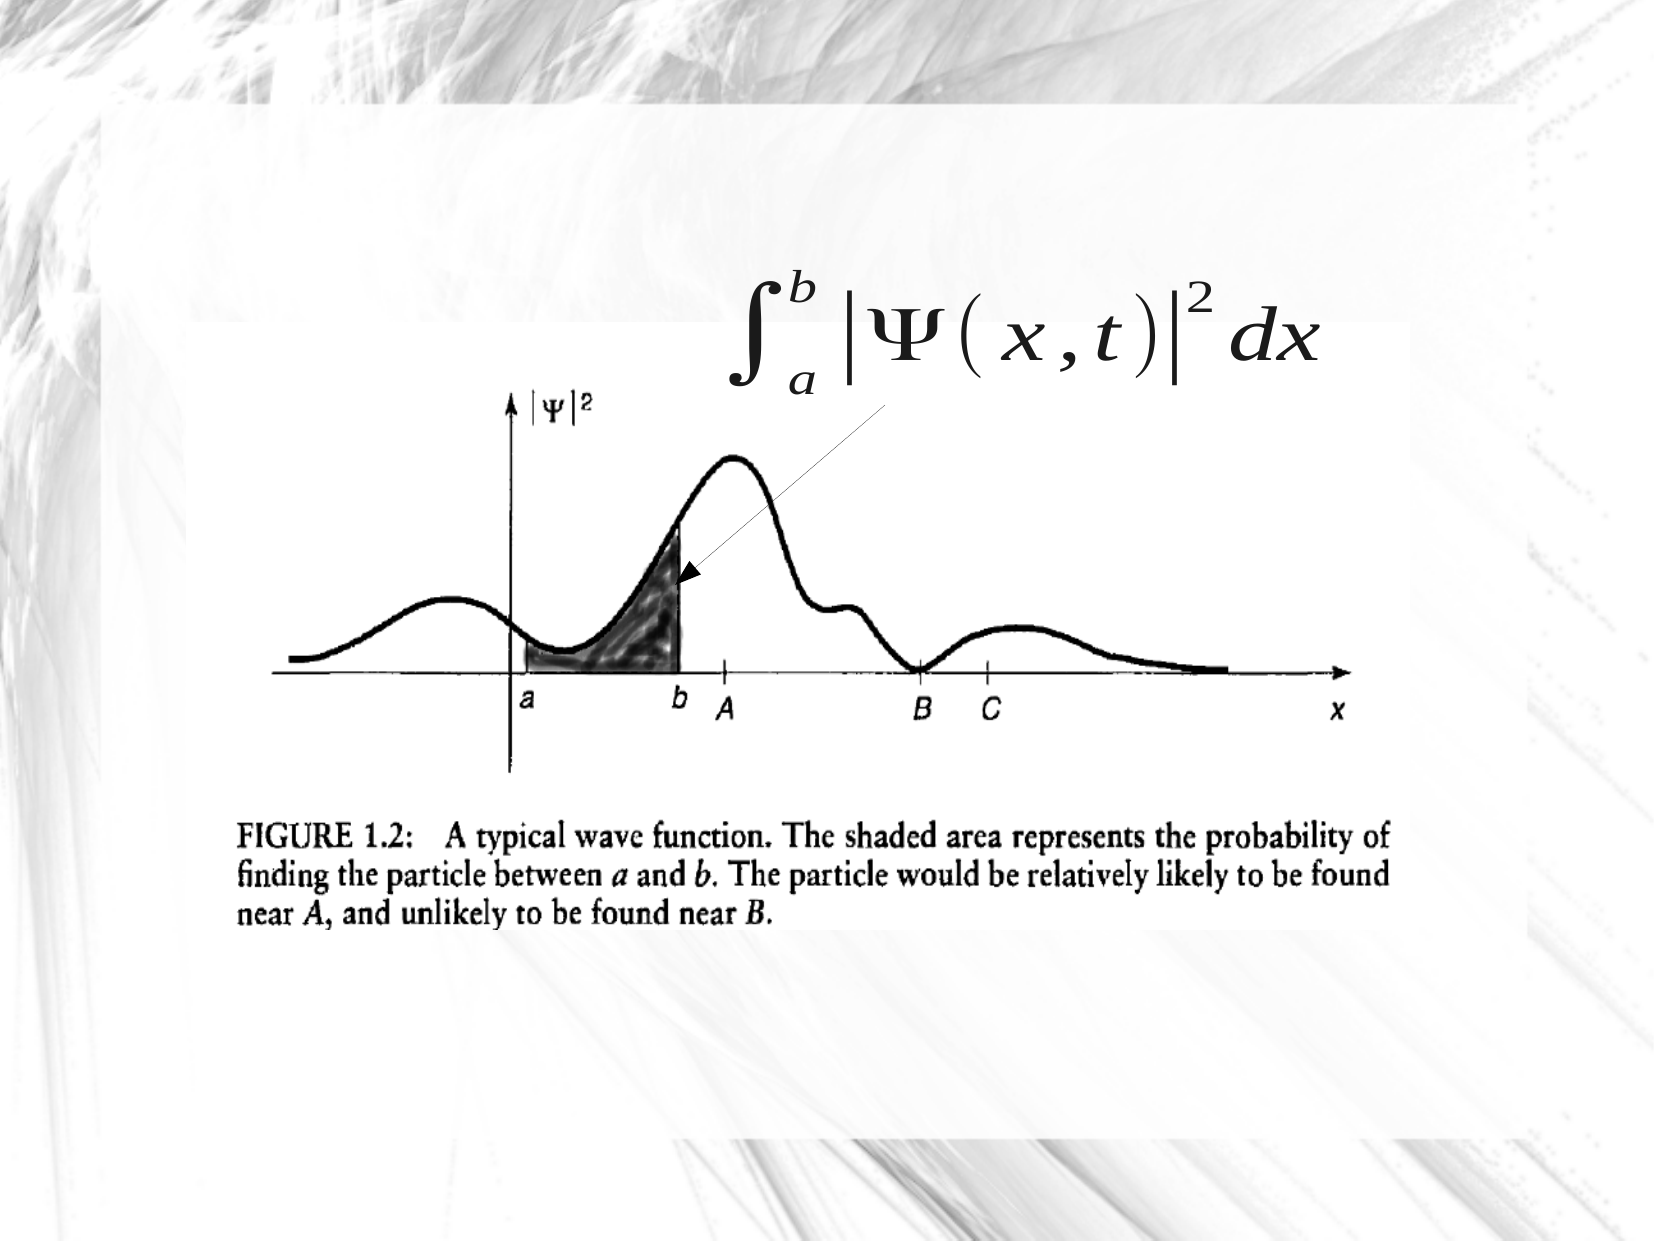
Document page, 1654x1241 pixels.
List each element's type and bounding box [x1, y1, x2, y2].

picture [0, 0, 1654, 1241]
chart [690, 258, 1346, 406]
